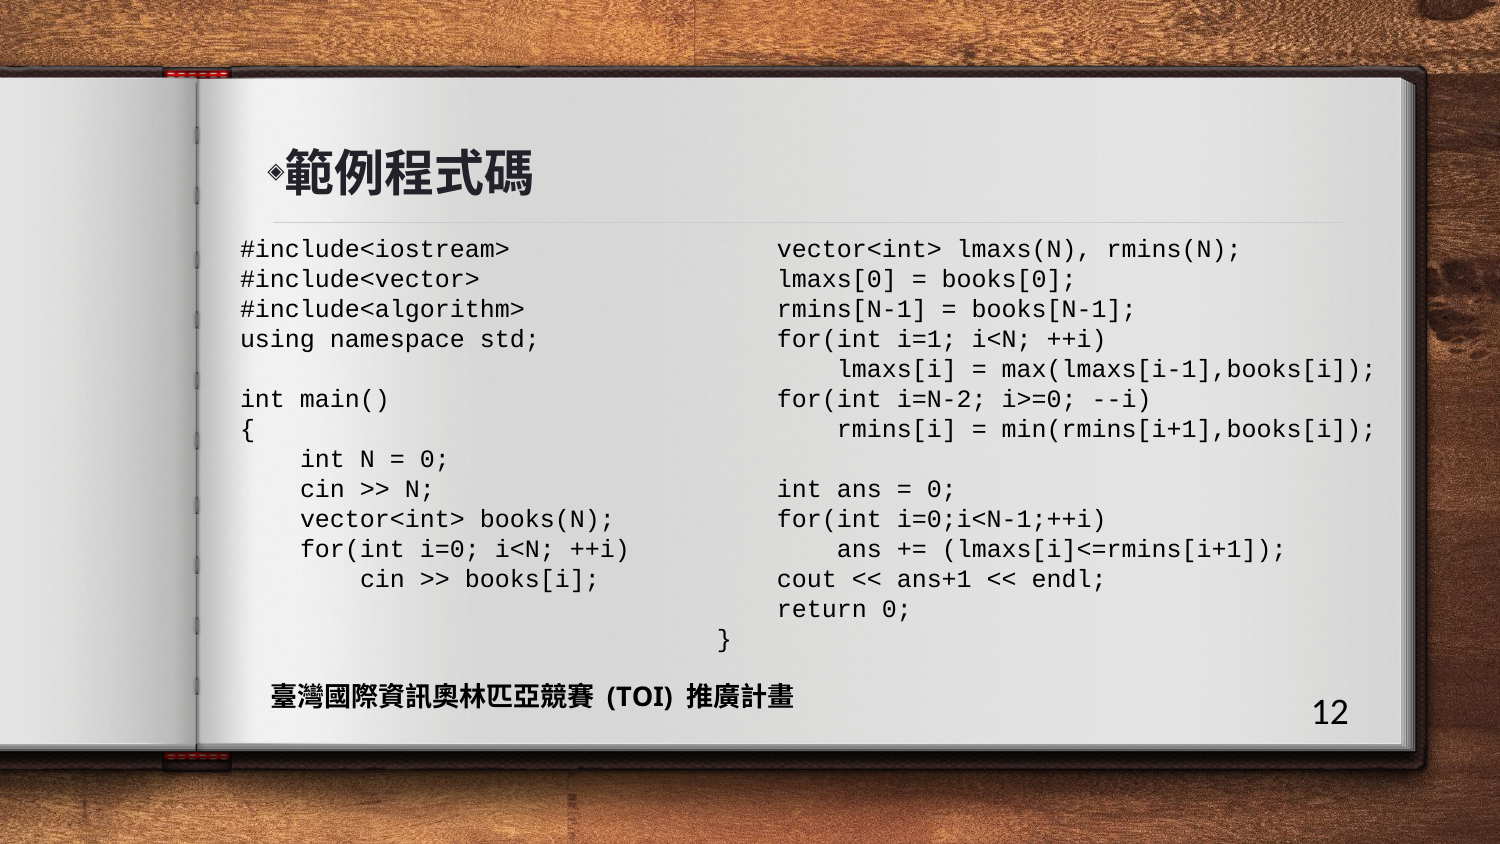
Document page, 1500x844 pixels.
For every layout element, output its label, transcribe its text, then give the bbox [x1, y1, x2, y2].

text_box #include<iostream> #include<vector> #include<algorithm> using namespace std; int main() { int N = 0; cin >> N; vector<int> books(N); for(int i=0; i<N; ++i) cin >> books[i]; [225, 225, 652, 604]
text_box vector<int> lmaxs(N), rmins(N); lmaxs[0] = books[0]; rmins[N-1] = books[N-1]; for(int i=1; i<N; ++i) lmaxs[i] = max(lmaxs[i-1],books[i]); for(int i=N-2; i>=0; --i) rmins[i] = min(rmins[i+1],books[i]); int ans = 0; for(int i=0;i<N-1;++i) ans += (lmaxs[i]<=rmins[i+1]); cout << ans+1 << endl; return 0; } [701, 225, 1421, 665]
list 範例程式碼 [252, 126, 1194, 226]
text_box [1295, 672, 1386, 737]
